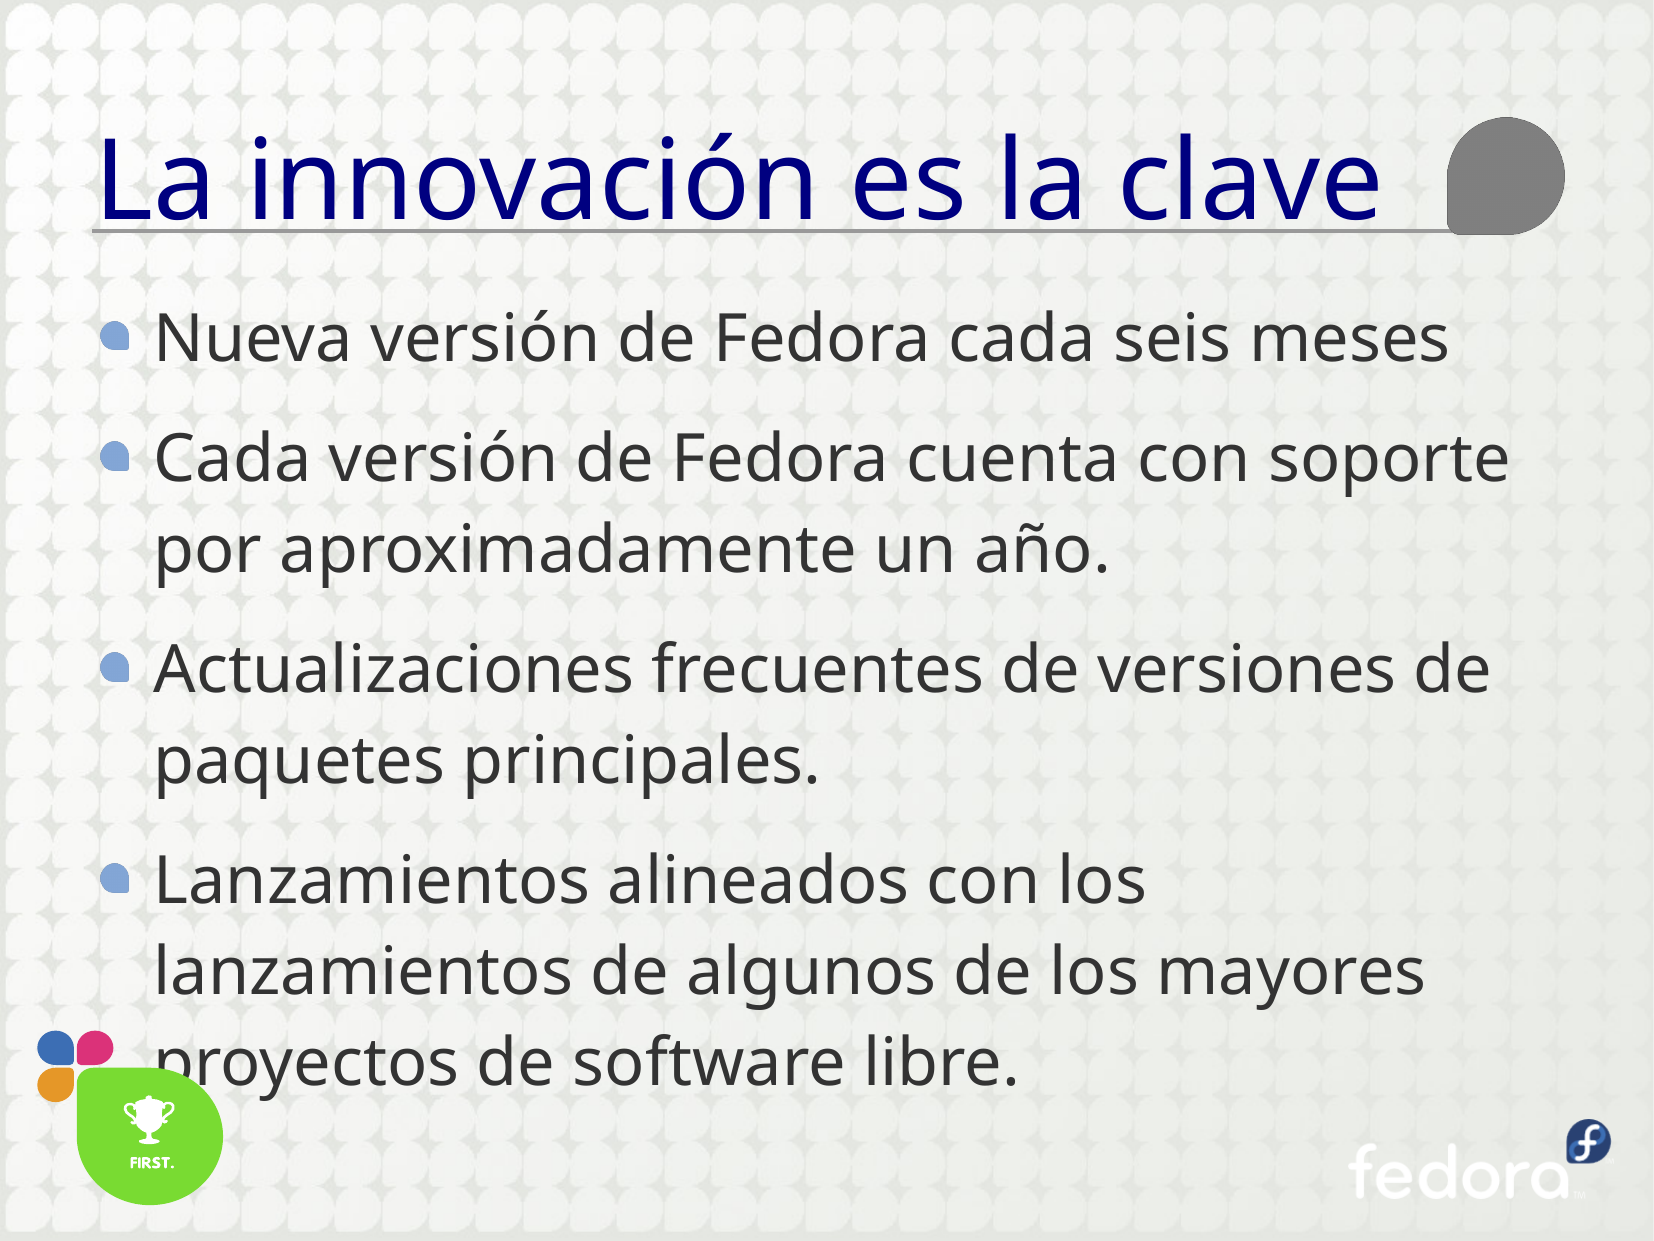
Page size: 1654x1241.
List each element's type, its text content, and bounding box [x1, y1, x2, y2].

picture [0, 0, 1654, 1241]
list Nueva versión de Fedora cada seis meses Cada versión de Fedora cuenta con soporte por aproximadamente un año. Actualizaciones frecuentes de versiones de paquetes principales. Lanzamientos alineados con los lanzamientos de algunos de los mayores proyectos de software libre. [82, 290, 1571, 1094]
title La innovación es la clave [94, 99, 1426, 252]
